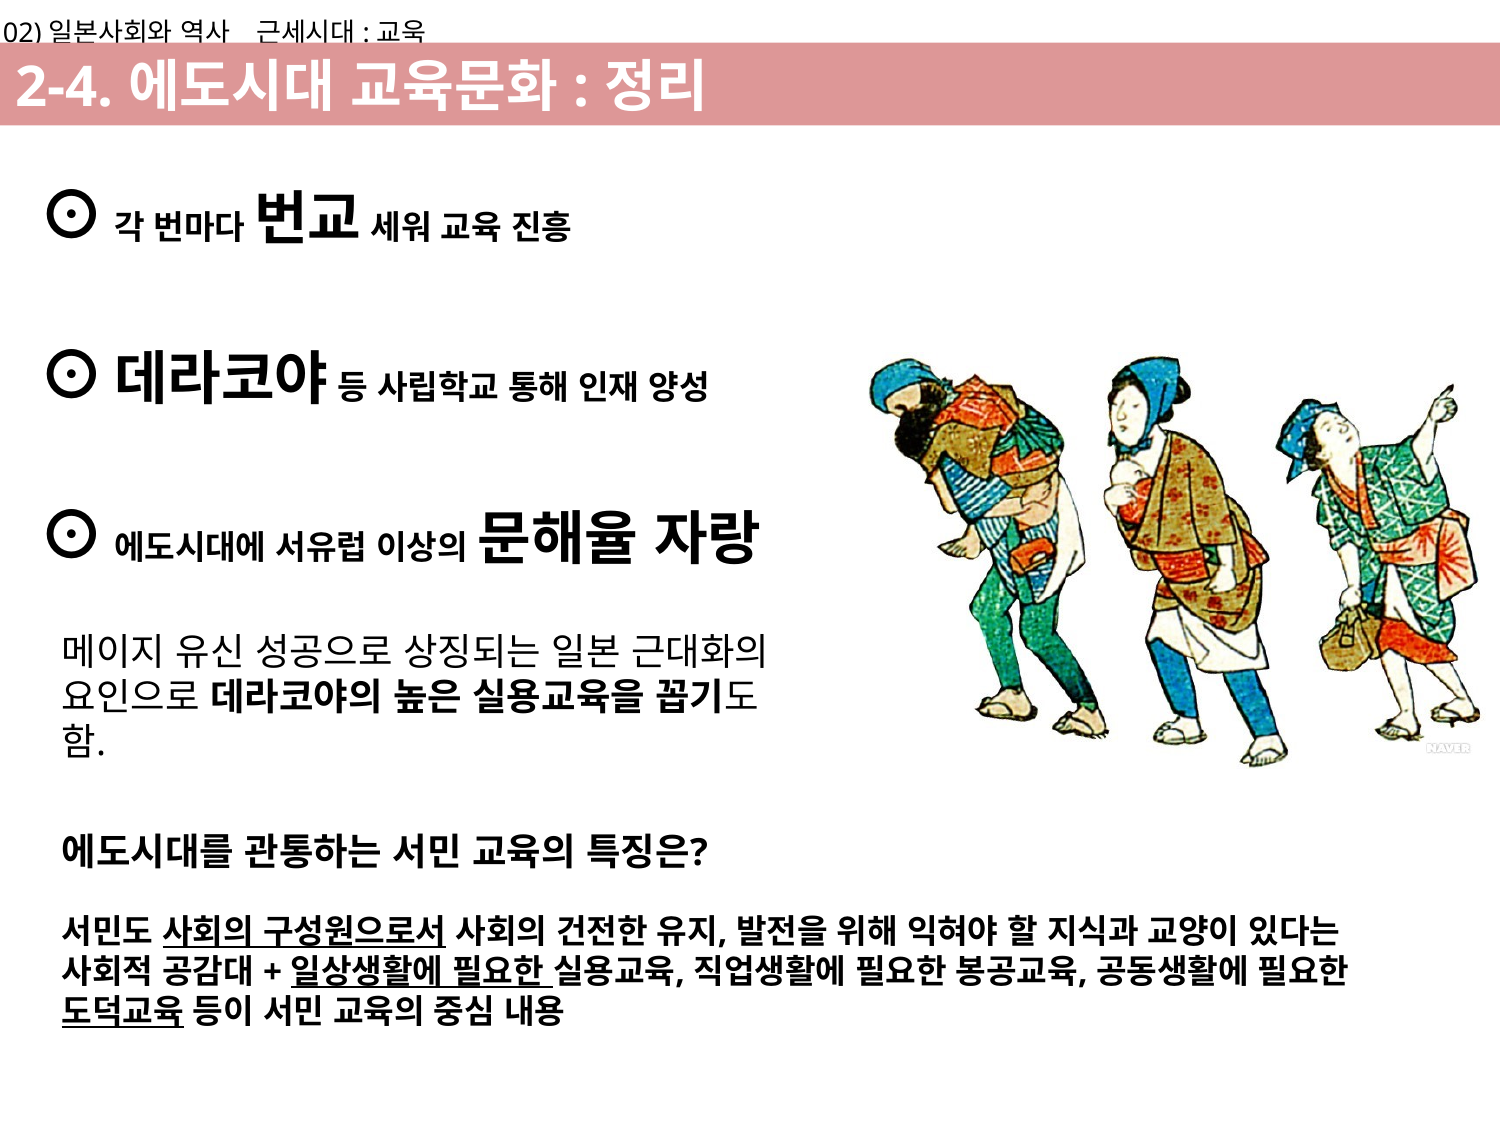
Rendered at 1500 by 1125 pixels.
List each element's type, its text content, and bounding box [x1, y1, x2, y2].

picture [868, 352, 1486, 769]
text_box 2-4. 에도시대 교육문화 : 정리 [0, 42, 1500, 126]
text_box 02) 일본사회와 역사 _ 근세시대 : 교욱 [0, 7, 868, 42]
text_box 에도시대를 관통하는 서민 교육의 특징은? 서민도 사회의 구성원으로서 사회의 건전한 유지, 발전을 위해 익혀야 할 지식과 교양이 있다는 사회적 공감대 + 일상생활에 필요한 실용교육, 직업생활에 필요한 봉공교육, 공동생활에 필요한 도덕교육 등이 서민 교육의 중심 내용 [46, 820, 1454, 1038]
text_box 메이지 유신 성공으로 상징되는 일본 근대화의 요인으로 데라코야의 높은 실용교육을 꼽기도 함. [46, 620, 797, 771]
text_box ⊙ 각 번마다 번교 세워 교육 진흥 ⊙ 데라코야 등 사립학교 통해 인재 양성 ⊙ 에도시대에 서유럽 이상의 문해율 자랑 [23, 128, 938, 621]
